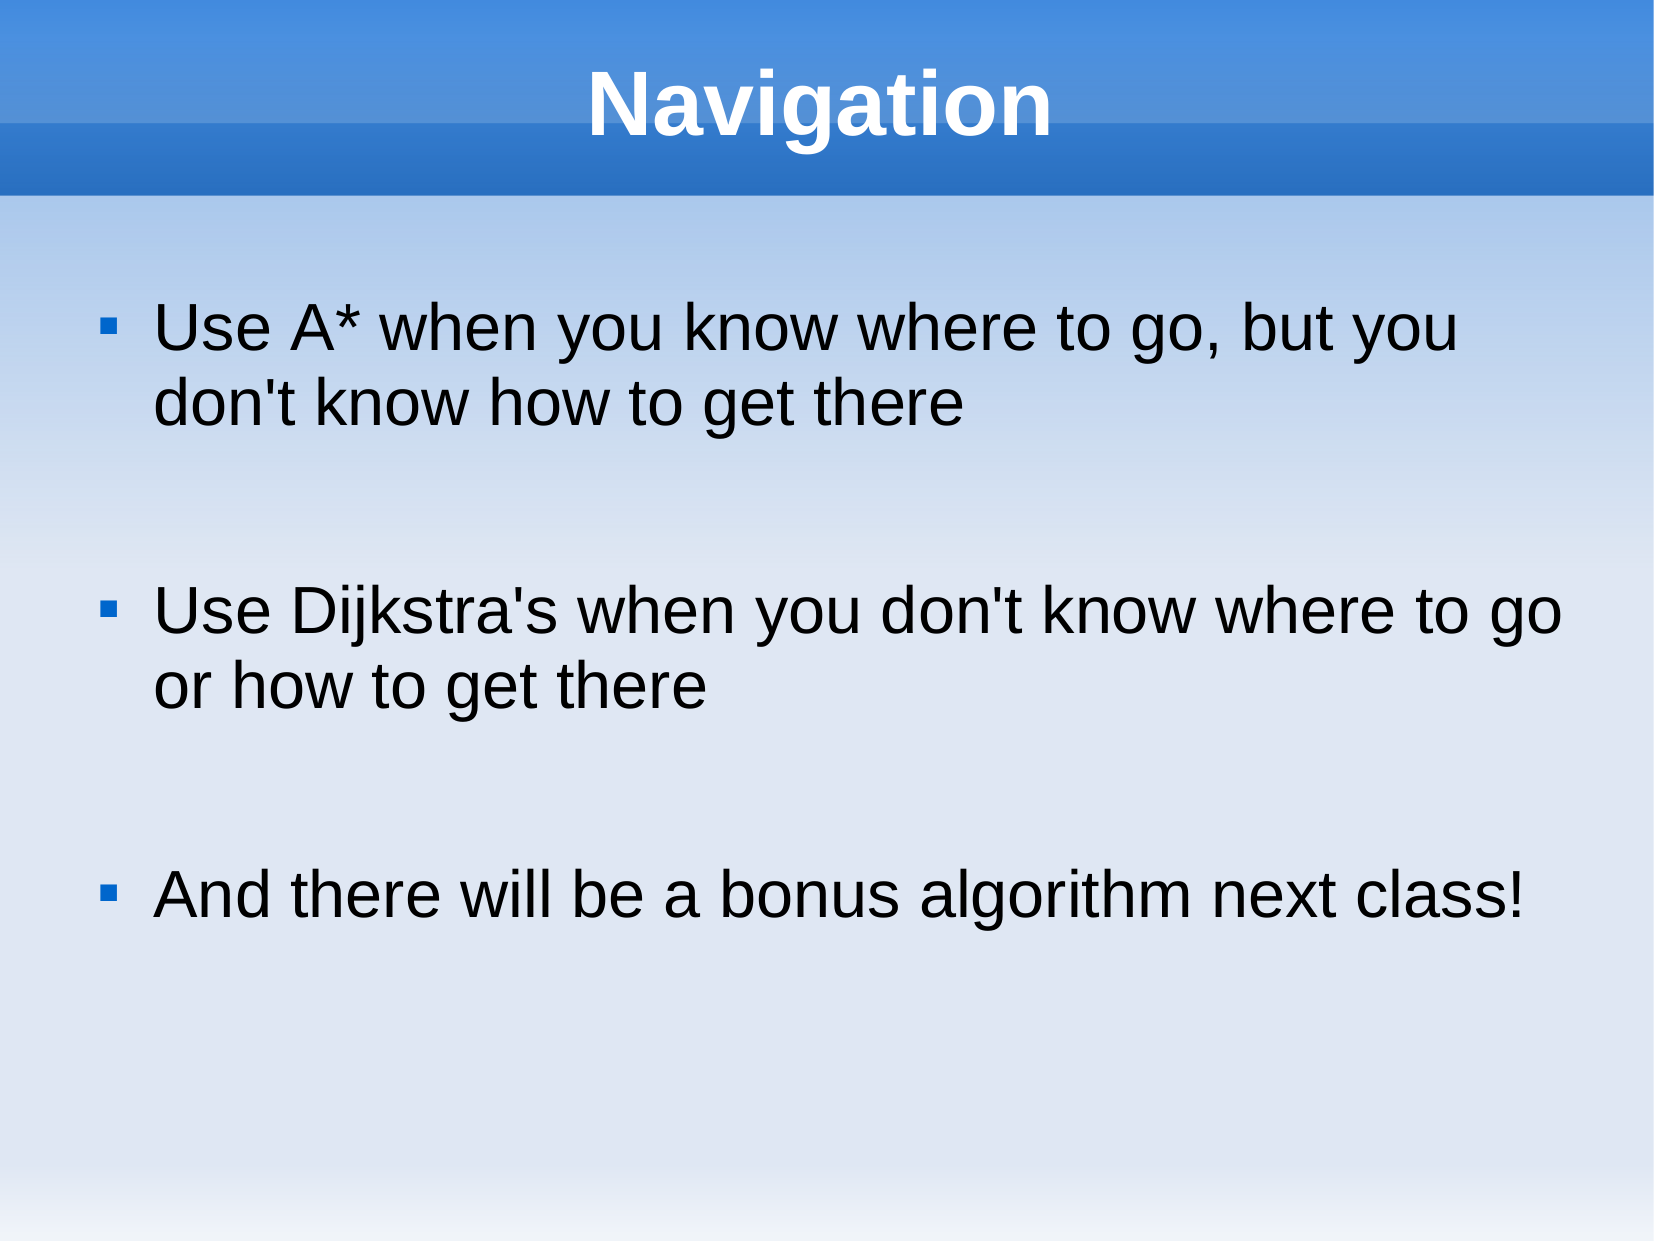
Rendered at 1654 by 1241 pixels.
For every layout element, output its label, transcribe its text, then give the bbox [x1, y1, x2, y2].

list Use A* when you know where to go, but you don't know how to get there Use Dijkstra's when you don't know where to go or how to get there And there will be a bonus algorithm next class! [82, 290, 1571, 1109]
picture [0, 0, 1654, 1241]
title Navigation [76, 0, 1565, 208]
